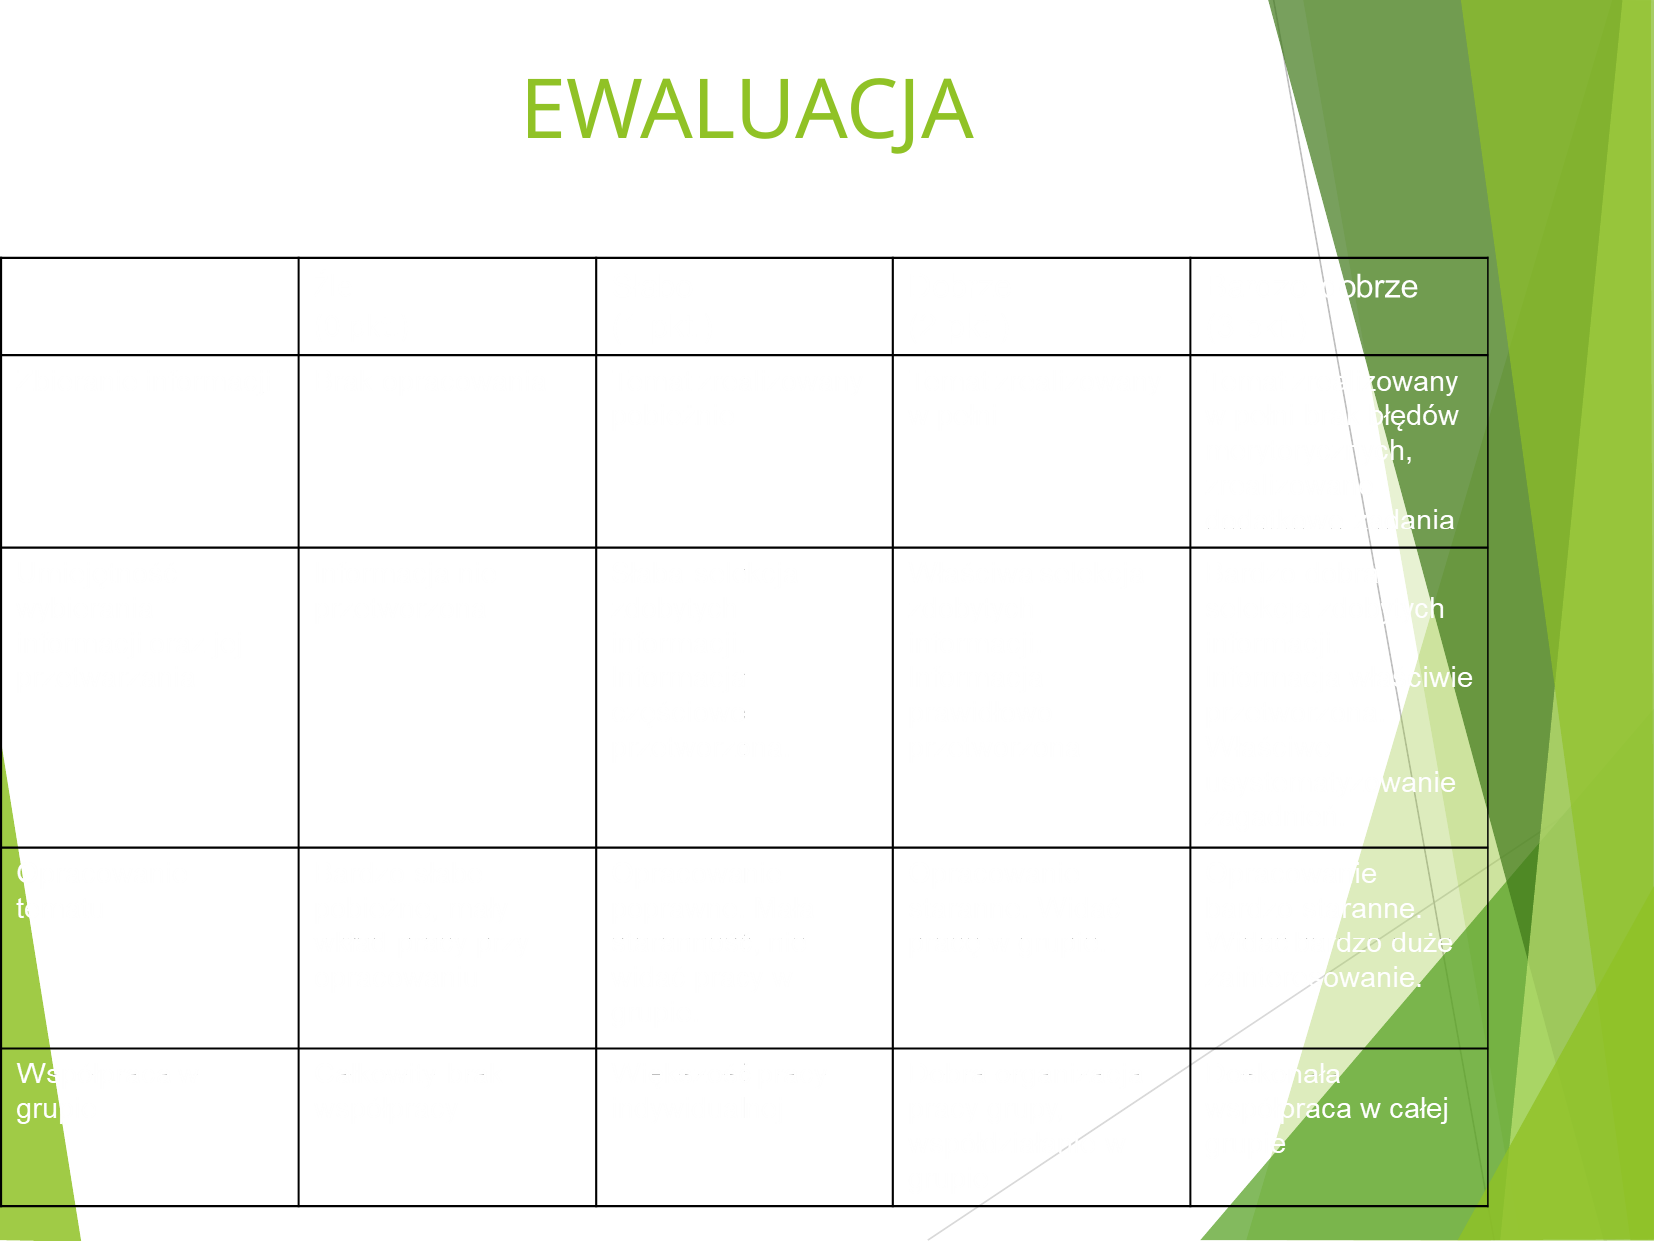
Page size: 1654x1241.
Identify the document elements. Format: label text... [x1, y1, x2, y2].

picture [0, 256, 1489, 1211]
title EWALUACJA [0, 48, 1489, 209]
